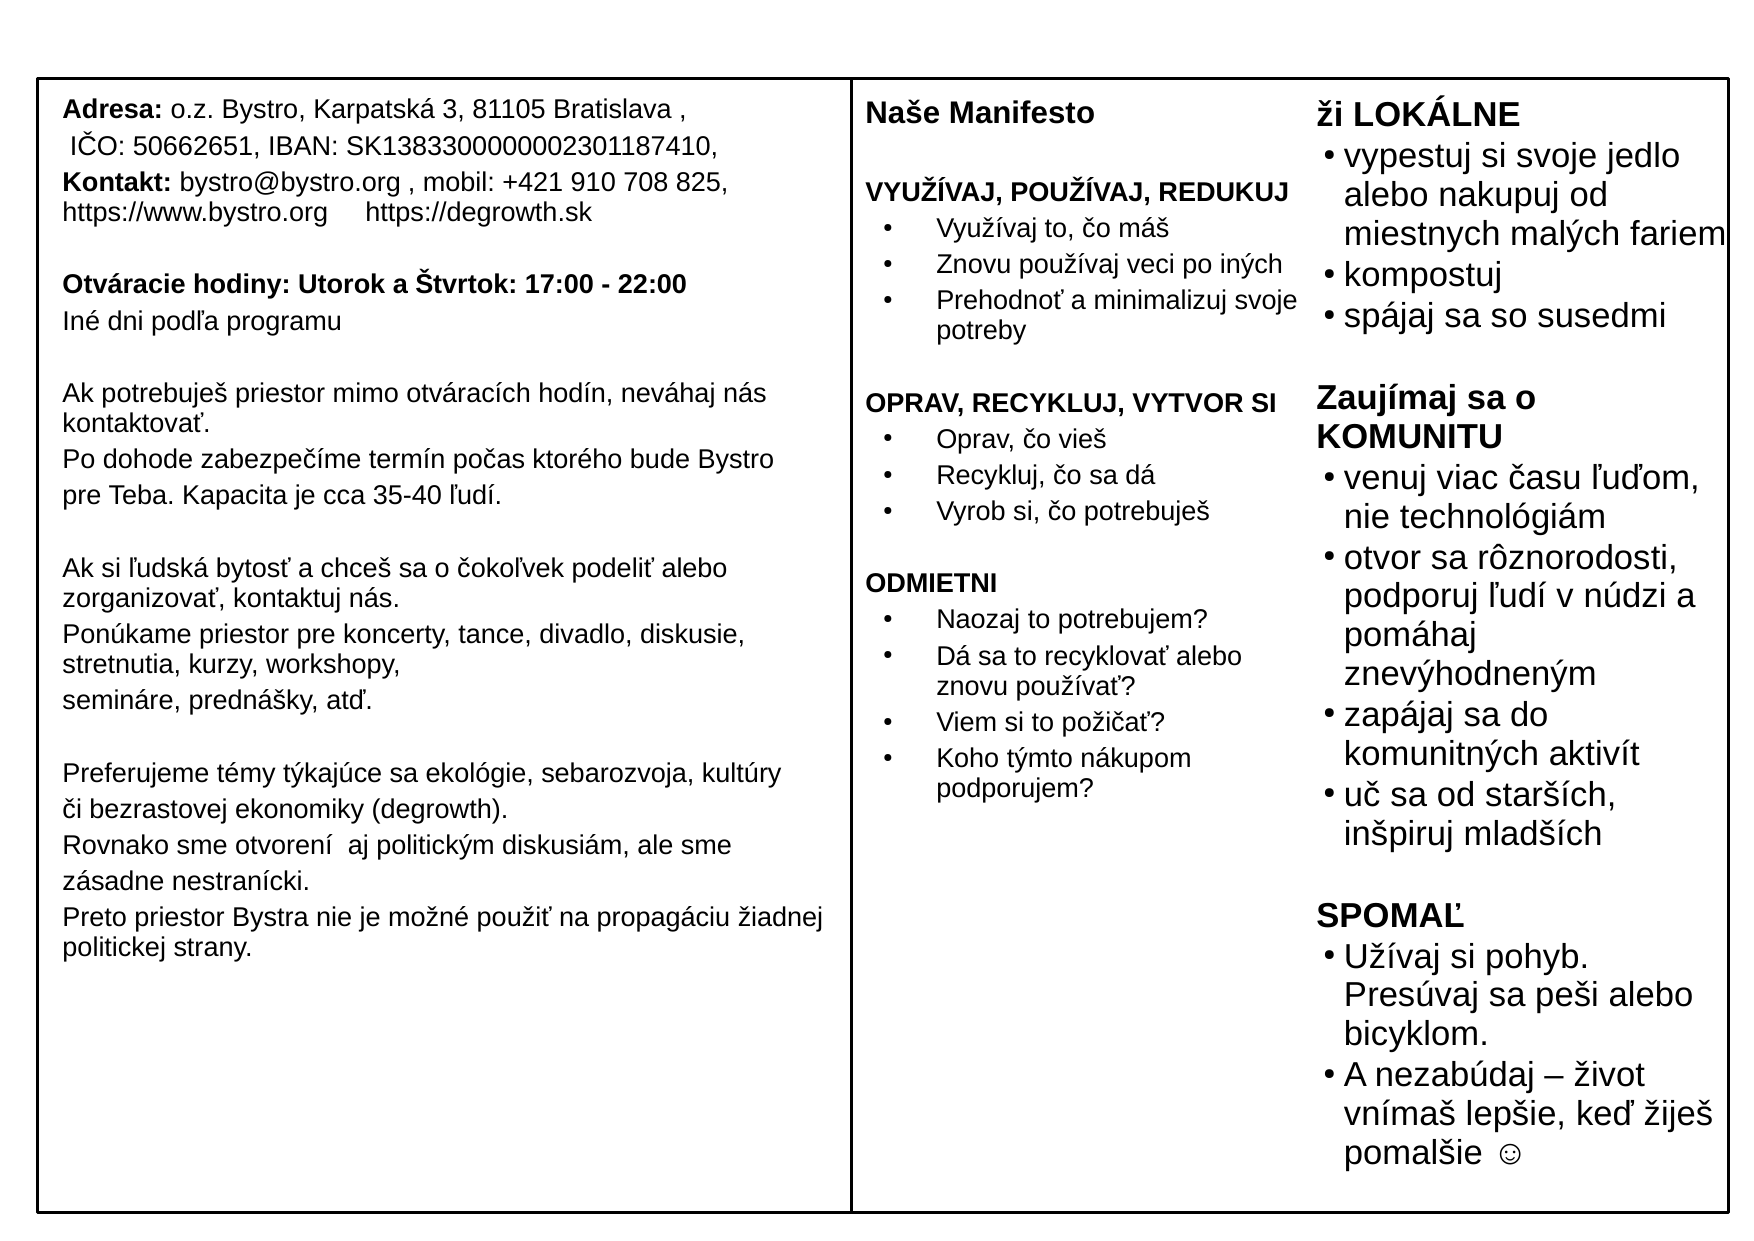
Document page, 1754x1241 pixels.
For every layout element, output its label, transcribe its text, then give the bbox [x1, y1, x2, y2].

list ži LOKÁLNE vypestuj si svoje jedlo alebo nakupuj od miestnych malých fariem kompostuj spájaj sa so susedmi Zaujímaj sa o KOMUNITU venuj viac času ľuďom, nie technológiám otvor sa rôznorodosti, podporuj ľudí v núdzi a pomáhaj znevýhodneným zapájaj sa do komunitných aktivít uč sa od starších, inšpiruj mladších SPOMAĽ Užívaj si pohyb. Presúvaj sa peši alebo bicyklom. A nezabúdaj – život vnímaš lepšie, keď žiješ pomalšie ☺ [1315, 94, 1727, 1211]
list Naše Manifesto VYUŽÍVAJ, POUŽÍVAJ, REDUKUJ Využívaj to, čo máš Znovu používaj veci po iných Prehodnoť a minimalizuj svoje potreby OPRAV, RECYKLUJ, VYTVOR SI Oprav, čo vieš Recykluj, čo sa dá Vyrob si, čo potrebuješ ODMIETNI Naozaj to potrebujem? Dá sa to recyklovať alebo znovu používať? Viem si to požičať? Koho týmto nákupom podporujem? [864, 94, 1303, 1211]
list Adresa: o.z. Bystro, Karpatská 3, 81105 Bratislava , IČO: 50662651, IBAN: SK1383300000002301187410, Kontakt: bystro@bystro.org , mobil: +421 910 708 825,https://www.bystro.org https://degrowth.sk Otváracie hodiny: Utorok a Štvrtok: 17:00 - 22:00 Iné dni podľa programu Ak potrebuješ priestor mimo otváracích hodín, neváhaj nás kontaktovať. Po dohode zabezpečíme termín počas ktorého bude Bystro pre Teba. Kapacita je cca 35-40 ľudí. Ak si ľudská bytosť a chceš sa o čokoľvek podeliť alebo zorganizovať, kontaktuj nás. Ponúkame priestor pre koncerty, tance, divadlo, diskusie, stretnutia, kurzy, workshopy, semináre, prednášky, atď. Preferujeme témy týkajúce sa ekológie, sebarozvoja, kultúry či bezrastovej ekonomiky (degrowth). Rovnako sme otvorení aj politickým diskusiám, ale sme zásadne nestranícki. Preto priestor Bystra nie je možné použiť na propagáciu žiadnej politickej strany. [62, 94, 850, 1211]
